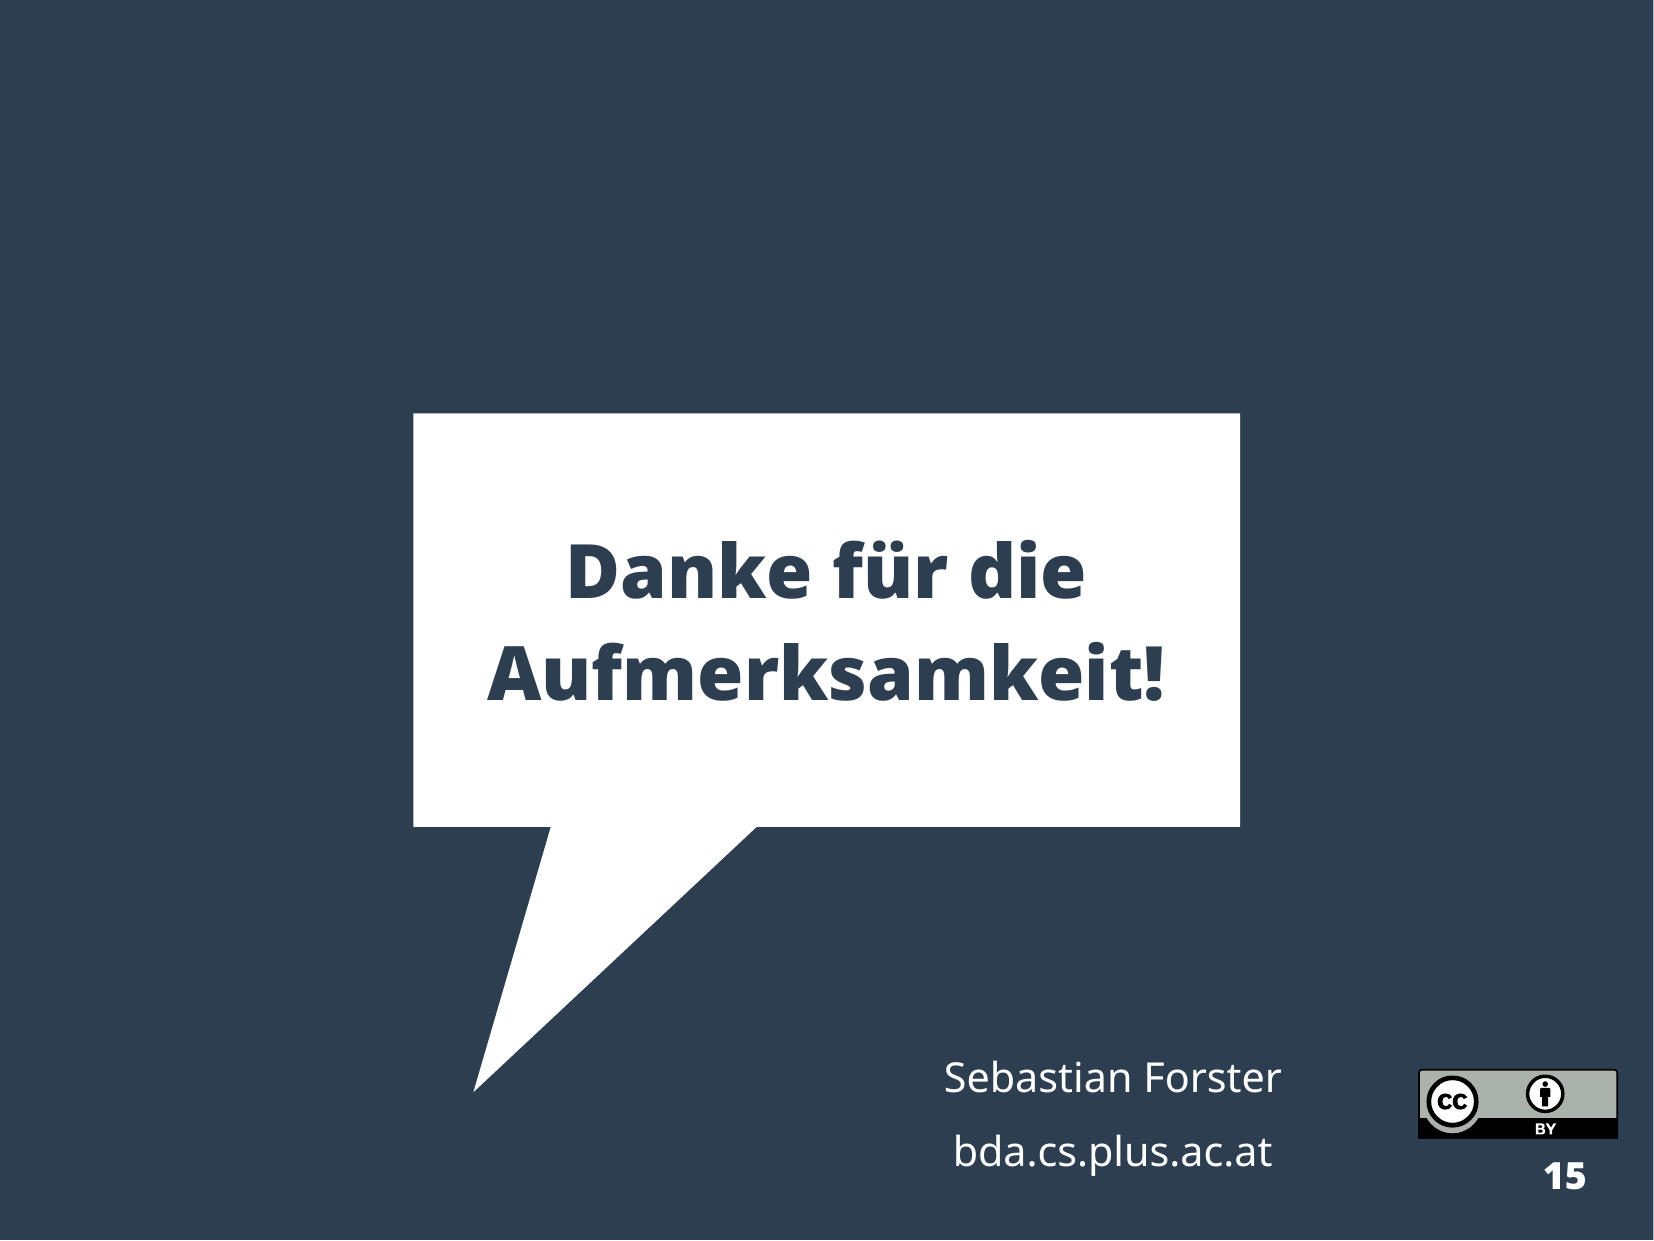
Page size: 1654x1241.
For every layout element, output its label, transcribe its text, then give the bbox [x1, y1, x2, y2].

title Danke für die Aufmerksamkeit! [442, 442, 1211, 798]
list Sebastian Forster bda.cs.plus.ac.at [561, 826, 1595, 1182]
picture [1418, 1068, 1619, 1139]
